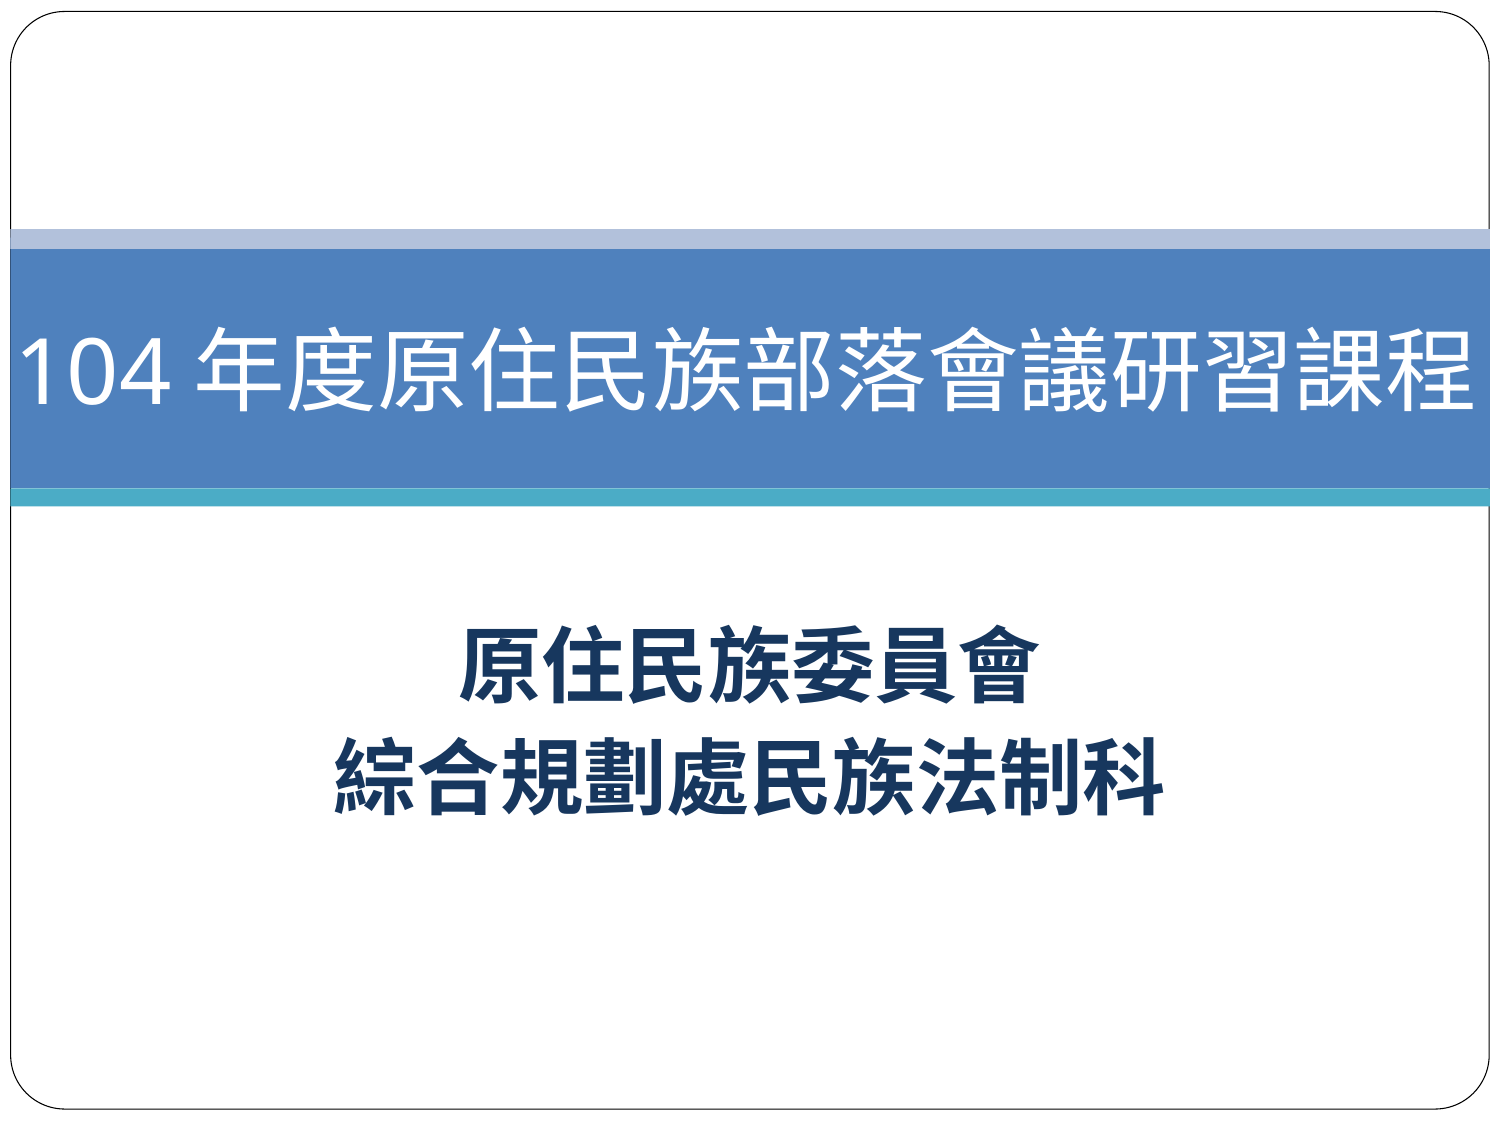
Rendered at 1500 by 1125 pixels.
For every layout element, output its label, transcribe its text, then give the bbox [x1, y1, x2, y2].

text_box 104年度原住民族部落會議研習課程 [0, 148, 1500, 587]
text_box 原住民族委員會 綜合規劃處民族法制科 [17, 597, 1483, 1012]
